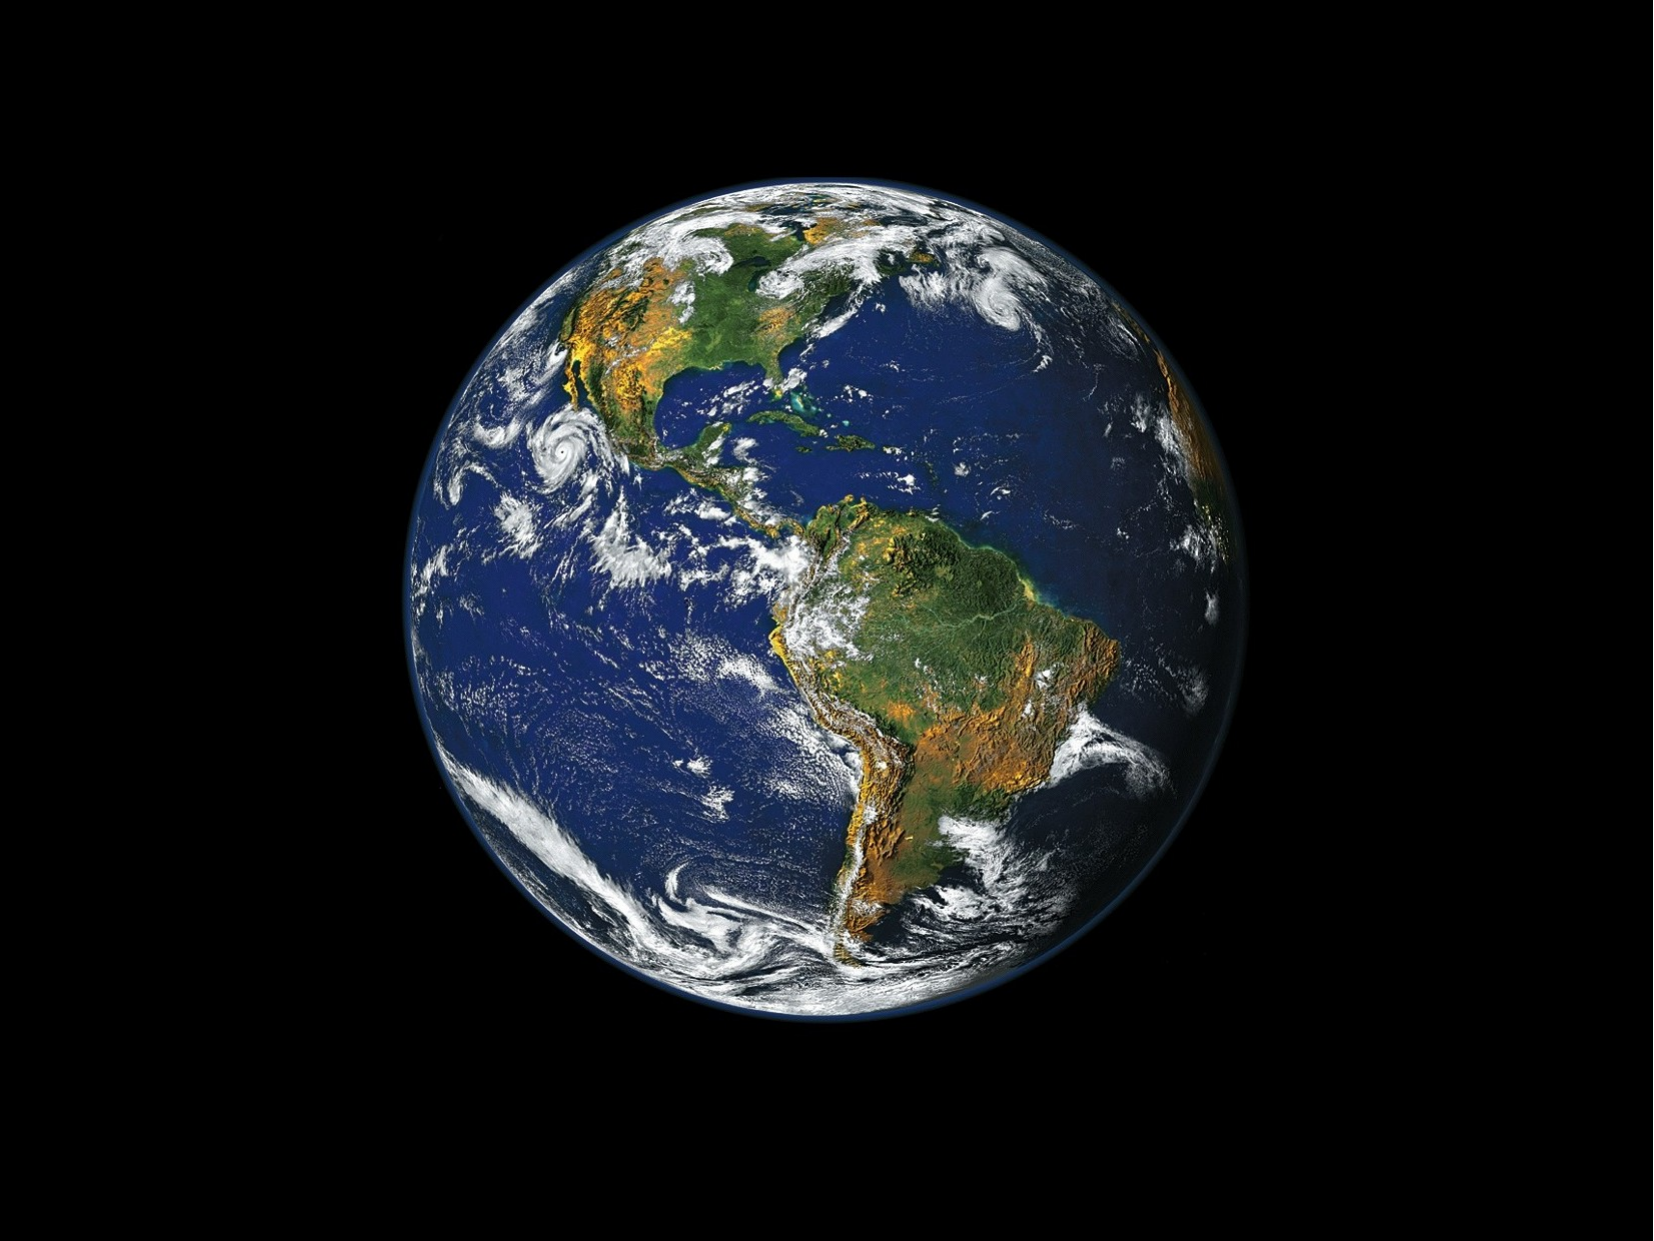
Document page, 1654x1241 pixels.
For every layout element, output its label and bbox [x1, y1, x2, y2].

picture [356, 148, 1297, 1090]
